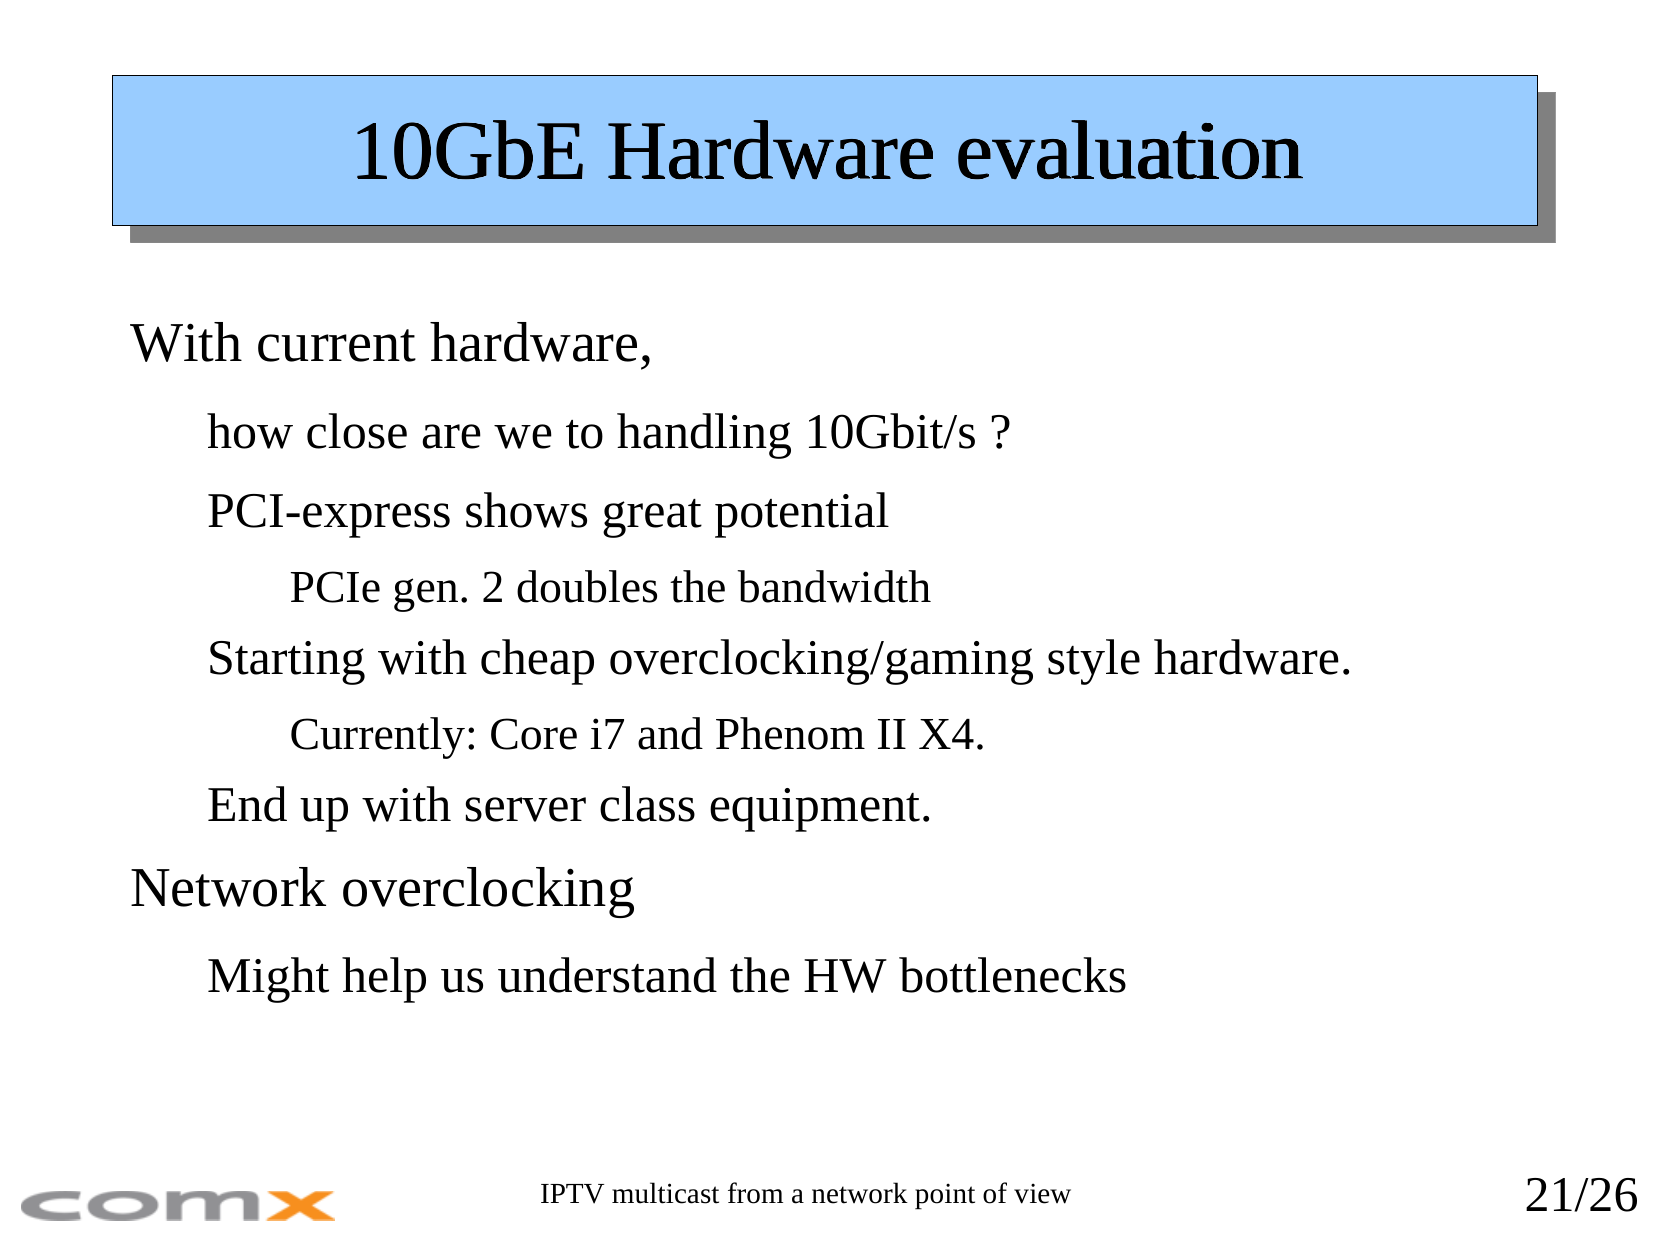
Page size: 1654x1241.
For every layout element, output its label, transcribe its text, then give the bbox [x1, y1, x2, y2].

title 10GbE Hardware evaluation [116, 90, 1538, 211]
picture [21, 1191, 335, 1221]
list With current hardware, how close are we to handling 10Gbit/s ? PCI-express shows great potential PCIe gen. 2 doubles the bandwidth Starting with cheap overclocking/gaming style hardware. Currently: Core i7 and Phenom II X4. End up with server class equipment. Network overclocking Might help us understand the HW bottlenecks [112, 311, 1538, 1088]
